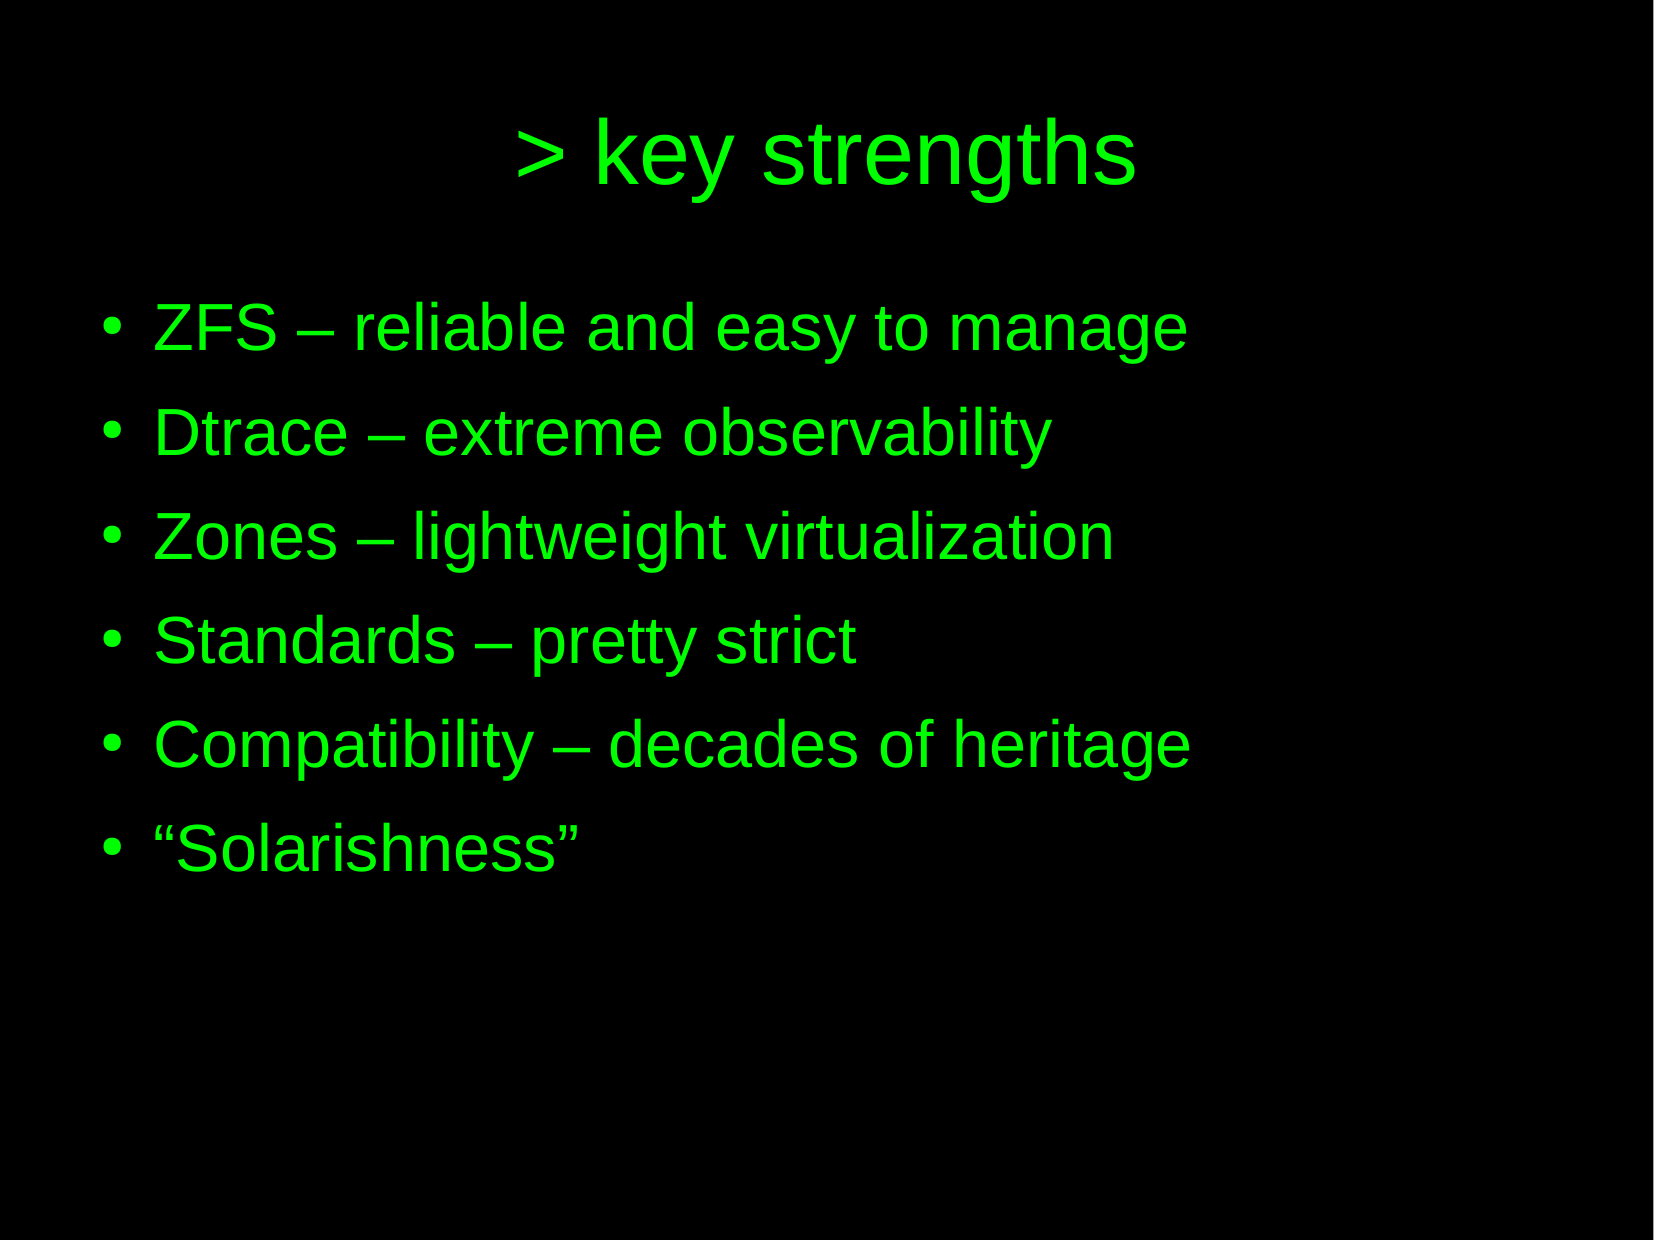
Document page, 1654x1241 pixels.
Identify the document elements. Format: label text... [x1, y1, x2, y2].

title > key strengths [82, 49, 1571, 257]
list ZFS – reliable and easy to manage Dtrace – extreme observability Zones – lightweight virtualization Standards – pretty strict Compatibility – decades of heritage “Solarishness” [82, 290, 1571, 1010]
